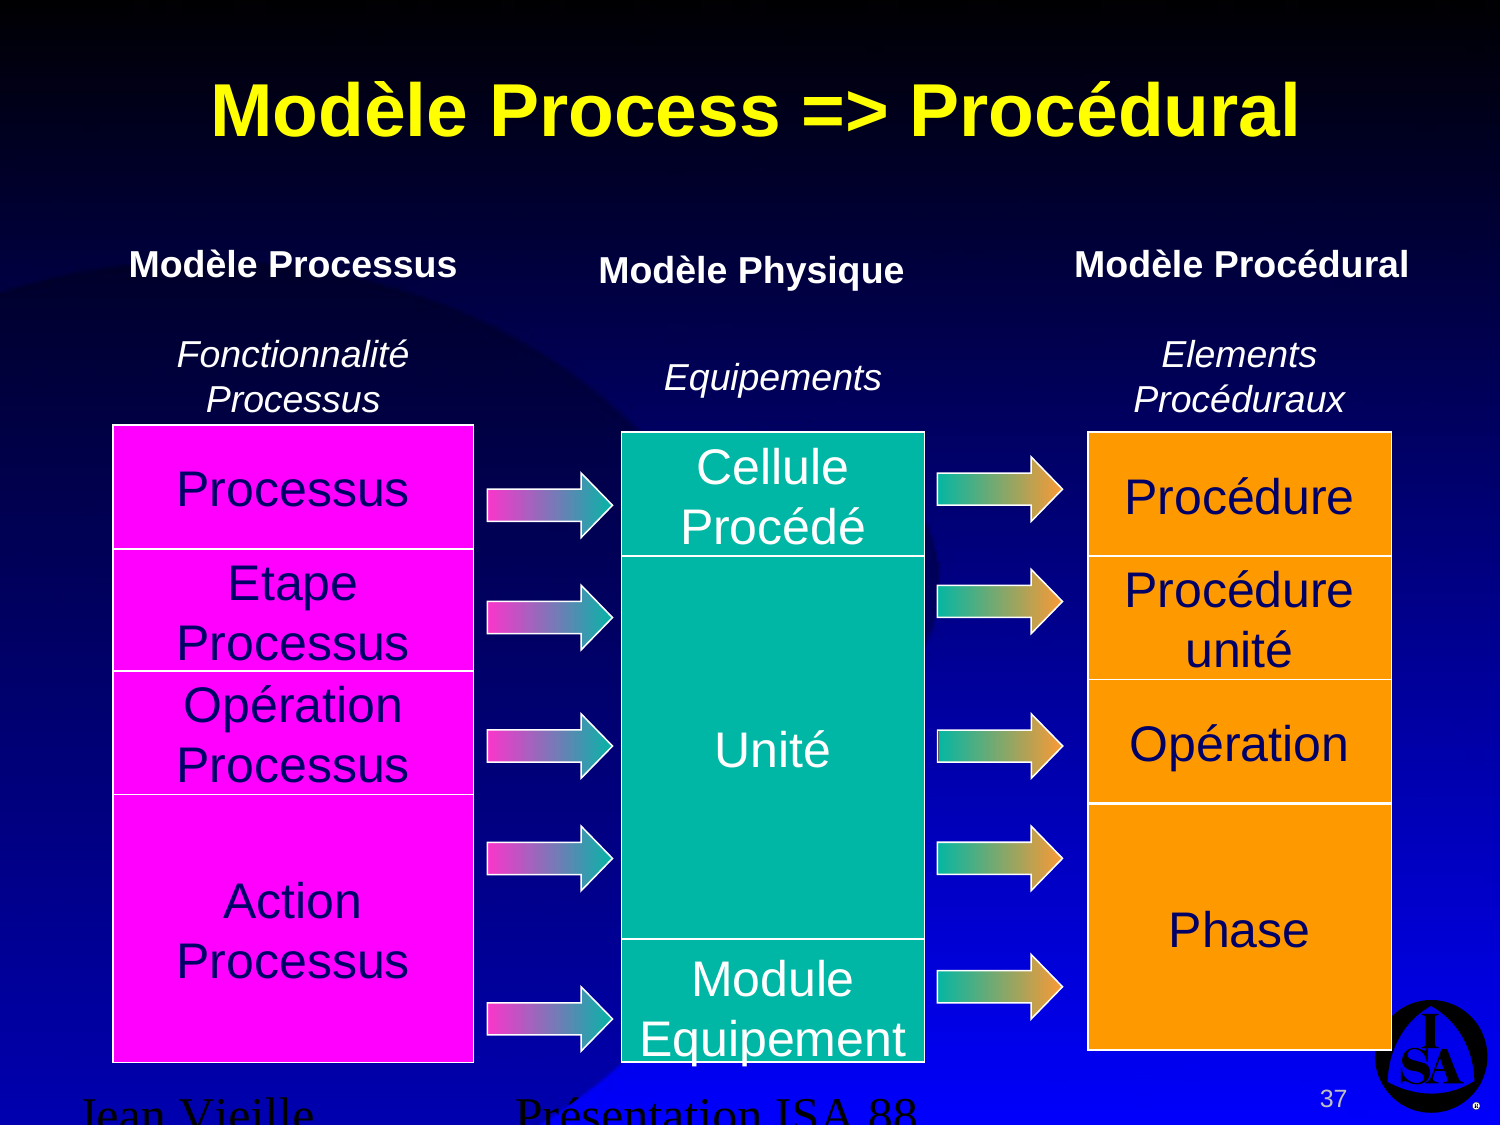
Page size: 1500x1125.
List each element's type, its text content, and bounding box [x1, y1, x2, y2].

text_box [937, 954, 1063, 1019]
picture [899, 1101, 910, 1114]
picture [524, 1101, 535, 1117]
picture [828, 1121, 843, 1125]
text_box Unité [621, 555, 925, 938]
picture [874, 1101, 885, 1114]
text_box Module Equipement [621, 938, 925, 1063]
picture [148, 1111, 157, 1125]
text_box Processus [112, 424, 474, 548]
text_box [487, 713, 613, 779]
text_box Opération [1087, 679, 1392, 803]
text_box Equipements [621, 319, 925, 431]
text_box [487, 585, 613, 650]
text_box Modèle Procédural [1046, 224, 1438, 300]
text_box [937, 456, 1063, 522]
text_box Phase [1087, 804, 1392, 1051]
text_box Elements Procéduraux [1087, 319, 1392, 431]
text_box [487, 826, 613, 891]
text_box Etape Processus [112, 548, 474, 670]
picture [0, 0, 1500, 1125]
text_box Action Processus [112, 794, 474, 1063]
picture [102, 1110, 112, 1118]
text_box Procédure [1087, 432, 1392, 556]
picture [668, 1120, 677, 1125]
picture [607, 1110, 617, 1118]
text_box Procédure unité [1087, 556, 1392, 679]
picture [565, 1110, 575, 1118]
text_box [937, 714, 1063, 779]
picture [631, 1111, 640, 1125]
picture [873, 1116, 886, 1125]
text_box Modèle Physique [549, 237, 954, 300]
picture [898, 1116, 911, 1125]
text_box [487, 986, 613, 1052]
picture [124, 1120, 133, 1125]
text_box Fonctionnalité Processus [112, 320, 474, 424]
picture [298, 1110, 308, 1118]
picture [718, 1110, 731, 1125]
picture [830, 1103, 841, 1118]
text_box Modèle Processus [112, 224, 474, 300]
text_box [487, 473, 613, 538]
text_box [937, 569, 1063, 634]
text_box Opération Processus [112, 670, 474, 794]
title Modèle Process => Procédural [75, 12, 1438, 201]
picture [234, 1110, 244, 1118]
text_box Cellule Procédé [621, 432, 925, 555]
picture [745, 1111, 754, 1125]
text_box [937, 826, 1063, 891]
